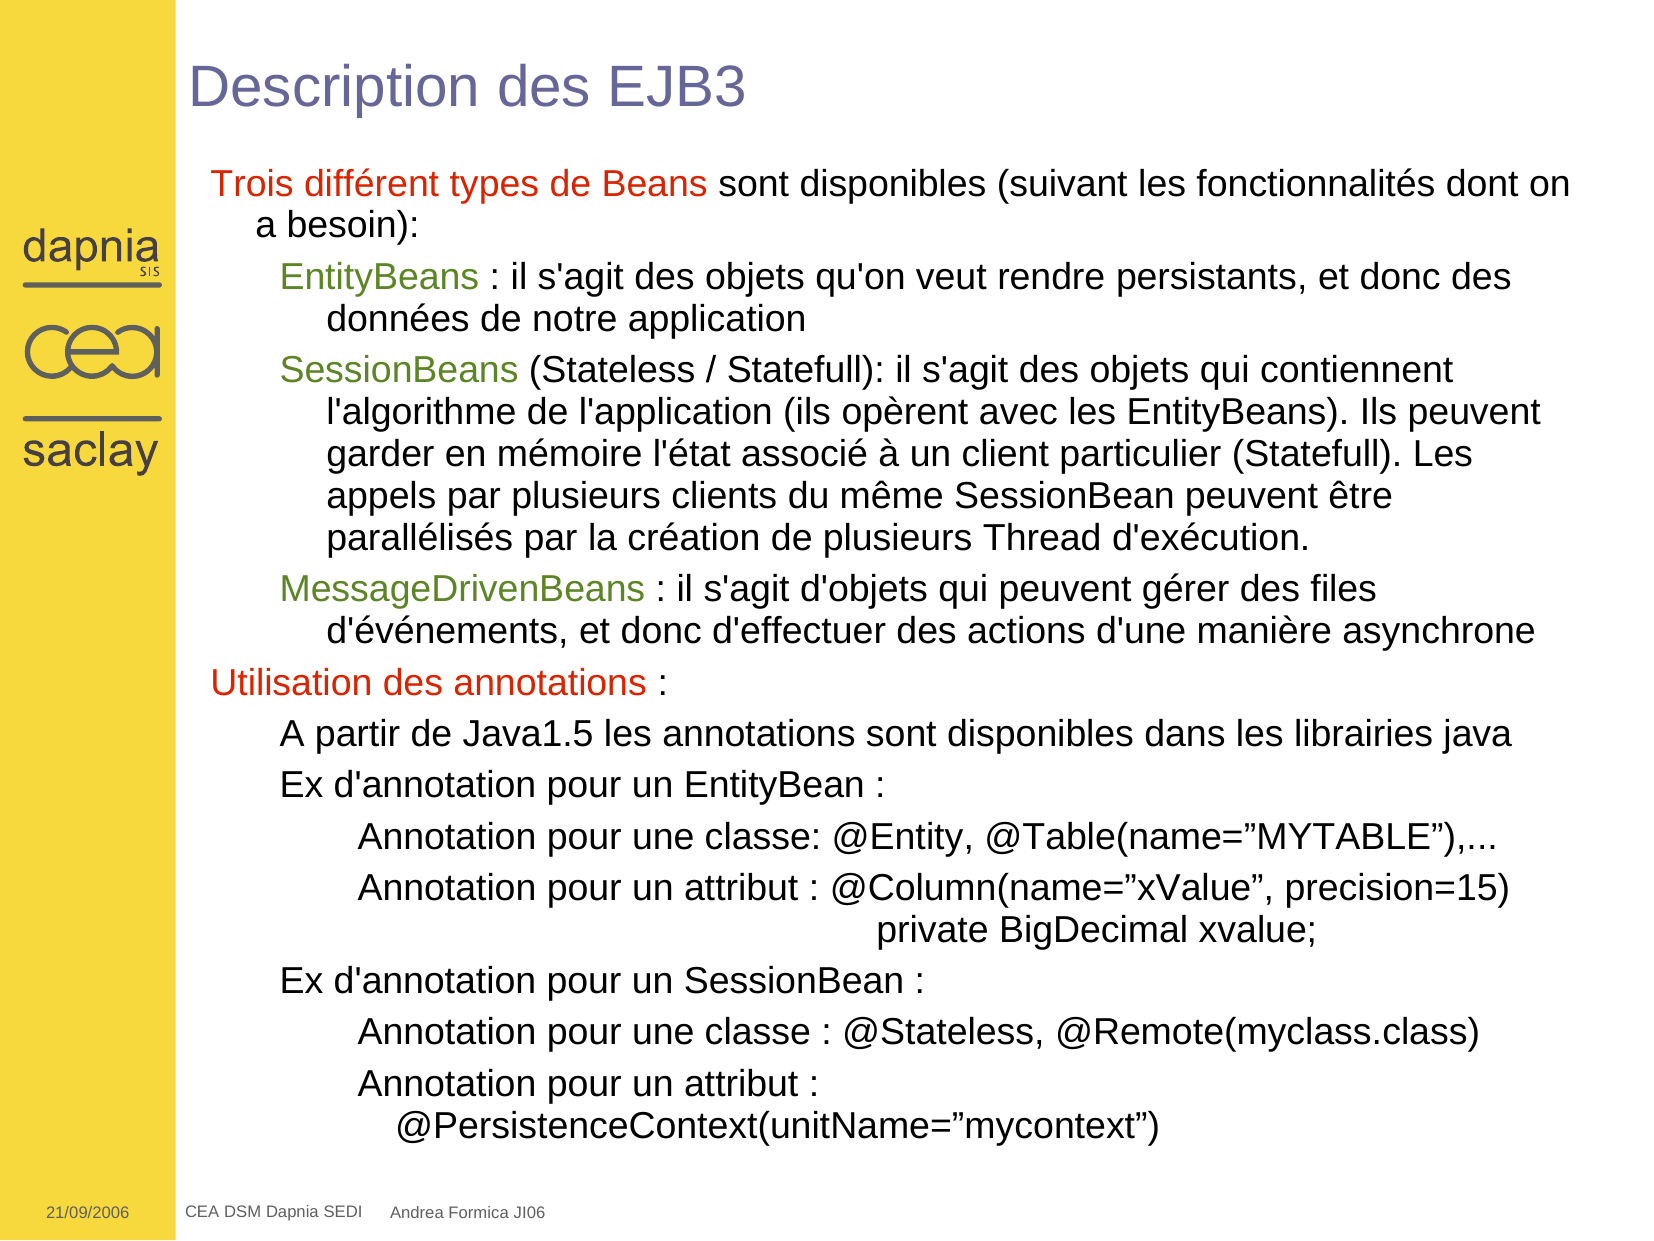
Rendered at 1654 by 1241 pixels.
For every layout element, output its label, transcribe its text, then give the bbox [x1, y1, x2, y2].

title Description des EJB3 [188, 10, 1654, 162]
list Trois différent types de Beans sont disponibles (suivant les fonctionnalités dont on a besoin): EntityBeans : il s'agit des objets qu'on veut rendre persistants, et donc des données de notre application SessionBeans (Stateless / Statefull): il s'agit des objets qui contiennent l'algorithme de l'application (ils opèrent avec les EntityBeans). Ils peuvent garder en mémoire l'état associé à un client particulier (Statefull). Les appels par plusieurs clients du même SessionBean peuvent être parallélisés par la création de plusieurs Thread d'exécution. MessageDrivenBeans : il s'agit d'objets qui peuvent gérer des files d'événements, et donc d'effectuer des actions d'une manière asynchrone Utilisation des annotations : A partir de Java1.5 les annotations sont disponibles dans les librairies java Ex d'annotation pour un EntityBean : Annotation pour une classe: @Entity, @Table(name=”MYTABLE”),... Annotation pour un attribut : @Column(name=”xValue”, precision=15) private BigDecimal xvalue; Ex d'annotation pour un SessionBean : Annotation pour une classe : @Stateless, @Remote(myclass.class) Annotation pour un attribut : @PersistenceContext(unitName=”mycontext”) [201, 161, 1584, 1147]
